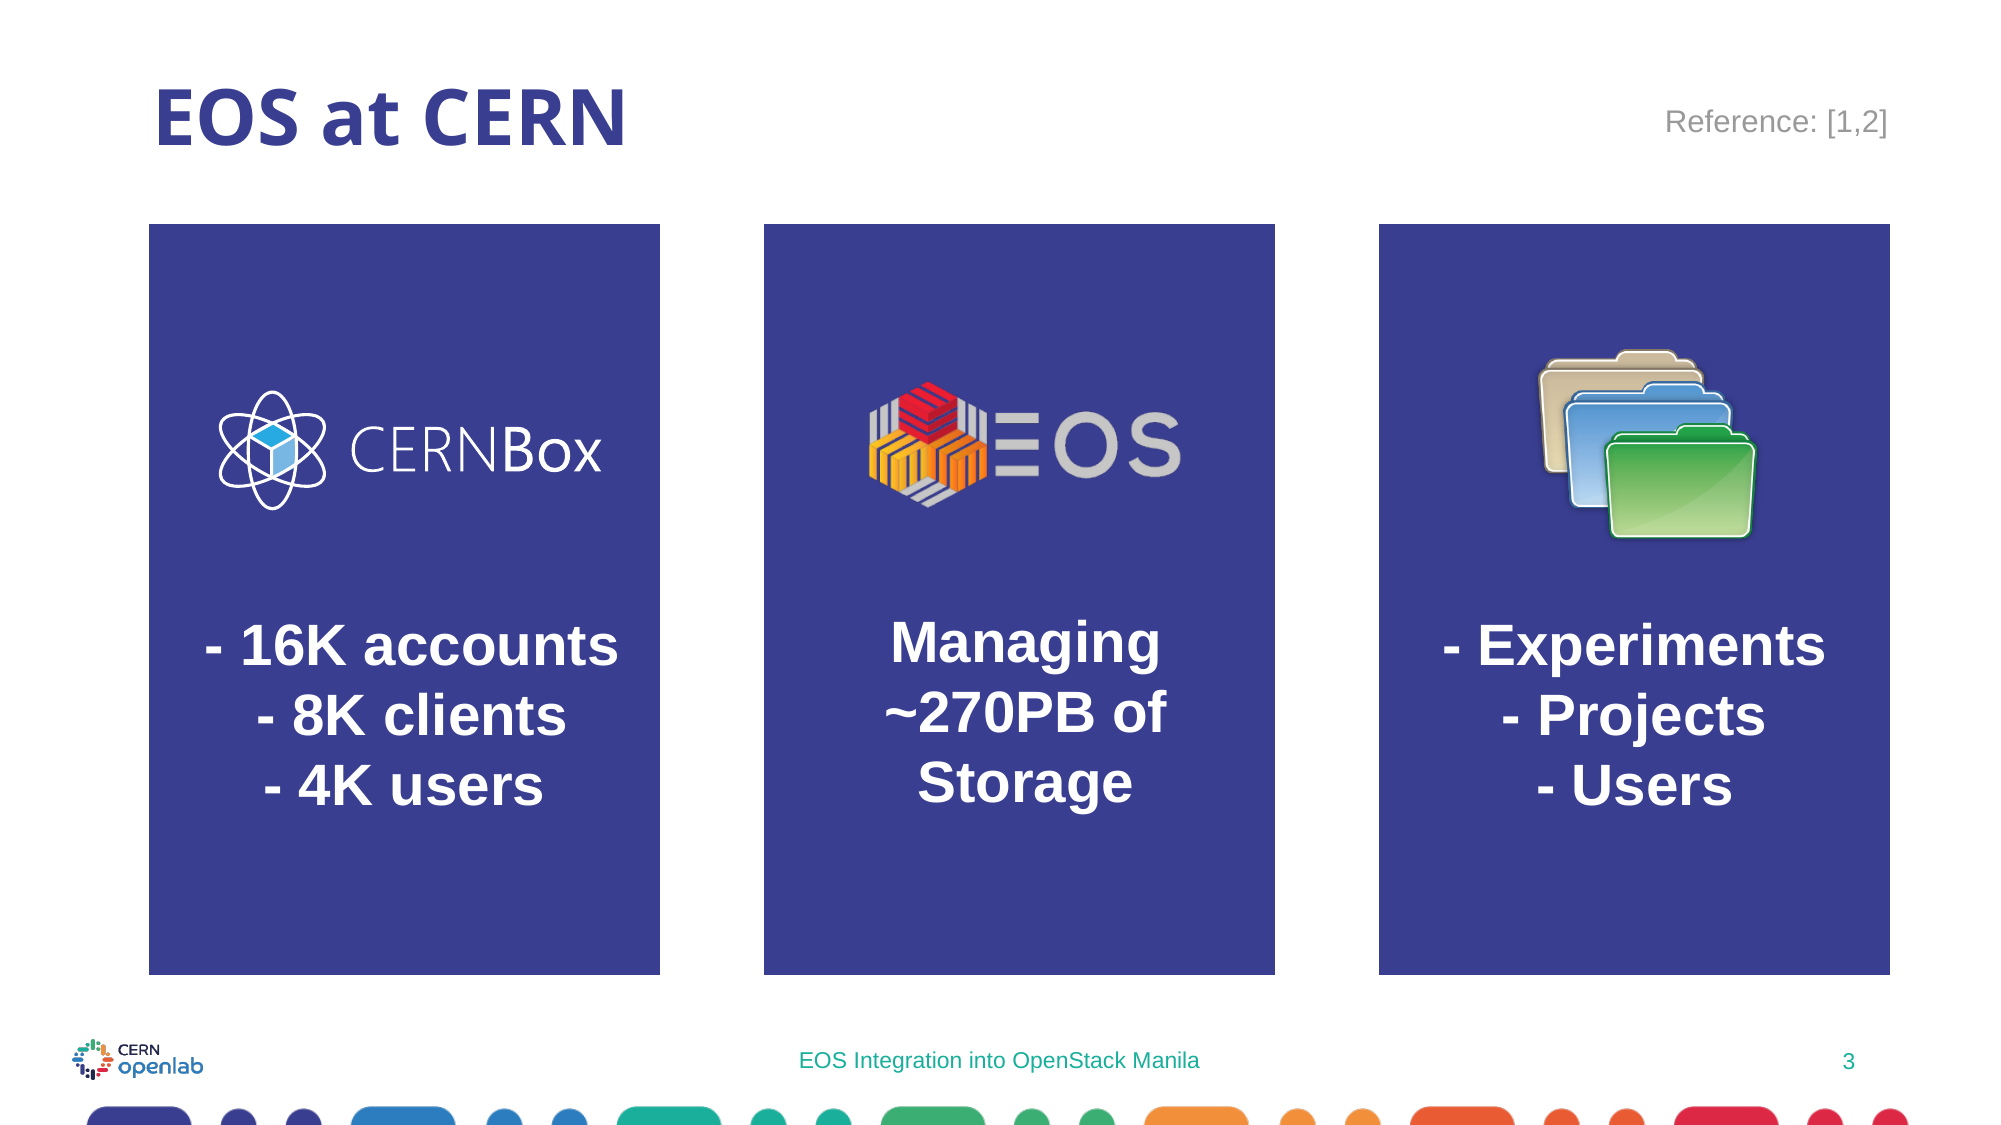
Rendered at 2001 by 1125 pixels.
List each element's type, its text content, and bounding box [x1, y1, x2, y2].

text_box [45, 224, 660, 975]
text_box - 16K accounts - 8K clients - 4K users [180, 599, 645, 874]
text_box Reference: [1,2] [1650, 97, 2000, 196]
picture [213, 345, 609, 538]
text_box - Experiments - Projects - Users [1424, 599, 1845, 874]
text_box [764, 224, 1275, 975]
text_box EOS at CERN [137, 59, 1863, 169]
text_box Managing ~270PB of Storage [815, 596, 1236, 871]
text_box [1379, 224, 1890, 975]
picture [1527, 349, 1767, 549]
text_box EOS Integration into OpenStack Manila [661, 1029, 1337, 1089]
picture [851, 369, 1197, 522]
picture [72, 1039, 203, 1080]
